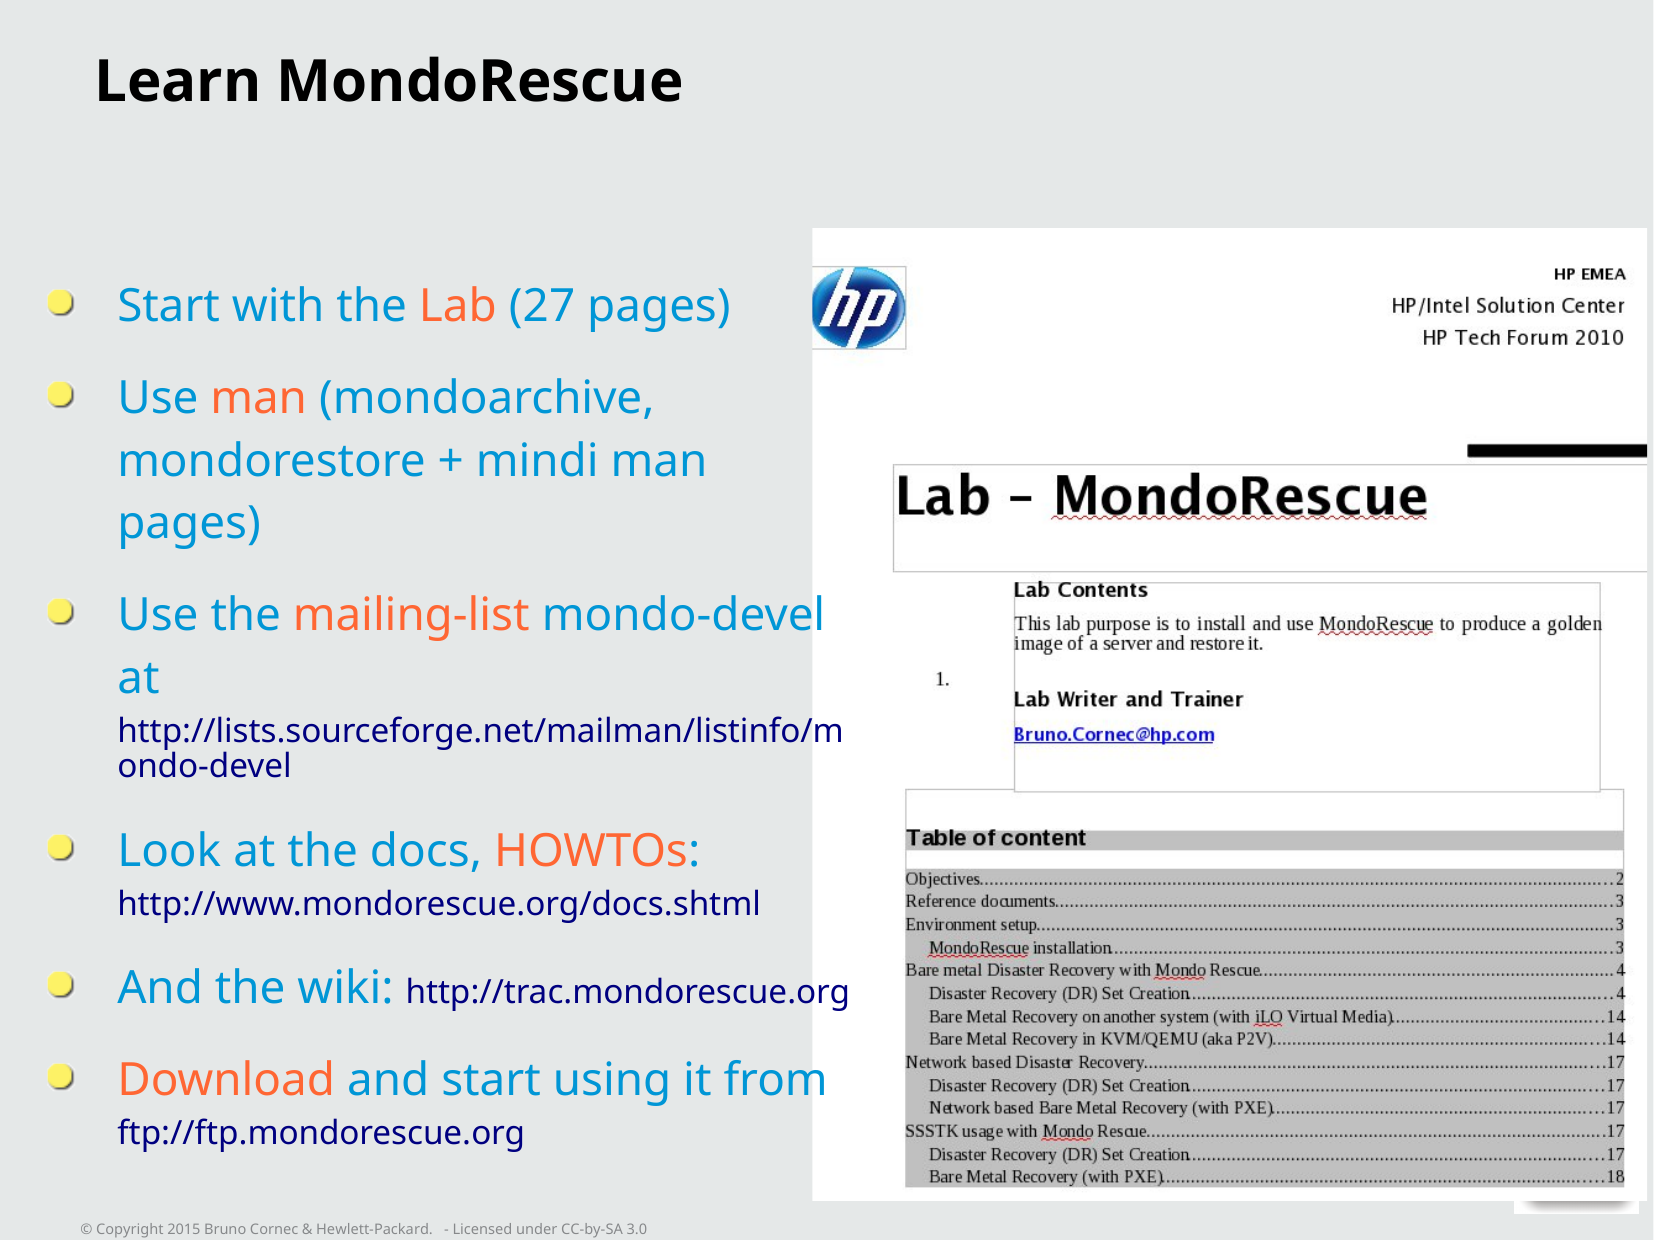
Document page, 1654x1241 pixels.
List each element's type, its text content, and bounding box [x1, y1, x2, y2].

title Learn MondoRescue [94, 0, 1008, 162]
picture [812, 228, 1648, 1214]
list Start with the Lab (27 pages) Use man (mondoarchive, mondorestore + mindi man pages) Use the mailing-list mondo-devel at http://lists.sourceforge.net/mailman/listinfo/mondo-devel Look at the docs, HOWTOs: http://www.mondorescue.org/docs.shtml And the wiki: http://trac.mondorescue.org Download and start using it from ftp://ftp.mondorescue.org [34, 272, 863, 1101]
